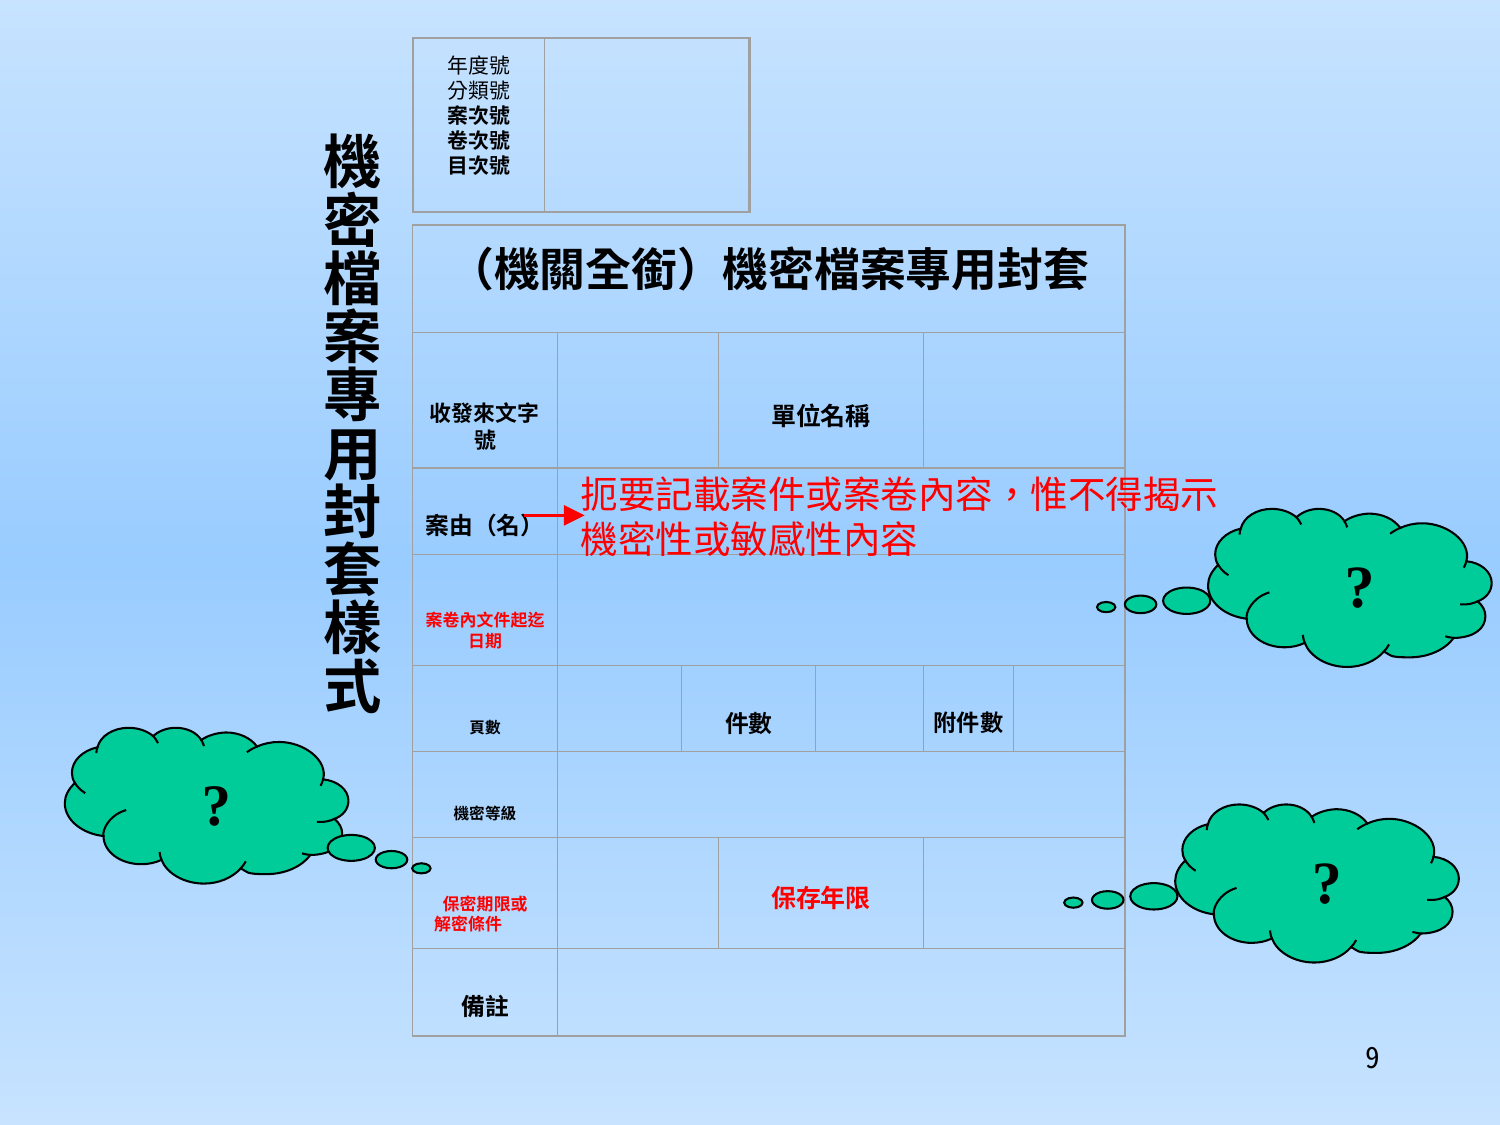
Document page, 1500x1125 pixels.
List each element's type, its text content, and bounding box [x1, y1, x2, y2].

text_box ? [1097, 601, 1116, 613]
text_box 附件數 [924, 666, 1013, 751]
text_box <編號> [1074, 1025, 1388, 1101]
text_box <編號> [1074, 1025, 1124, 1035]
text_box 保存年限 [719, 838, 923, 948]
text_box 扼要記載案件或案卷內容，惟不得揭示機密性或敏感性內容 [572, 456, 1258, 576]
text_box 單位名稱 [719, 333, 923, 456]
text_box （機關全銜）機密檔案專用封套 [413, 226, 1124, 332]
text_box 備註 [413, 949, 557, 1035]
text_box ? [375, 850, 408, 869]
text_box ? [412, 863, 431, 874]
text_box 頁數 [413, 666, 557, 751]
text_box ? [1130, 804, 1459, 963]
text_box 年度號 分類號 案次號 卷次號 目次號 [417, 39, 541, 211]
text_box 機密等級 [413, 752, 557, 837]
text_box ? [1091, 891, 1124, 909]
text_box 案卷內文件起迄日期 [413, 555, 557, 665]
text_box 收發來文字號 [413, 333, 557, 467]
text_box ? [1163, 508, 1492, 667]
text_box ? [1124, 595, 1157, 614]
text_box 件數 [683, 666, 815, 751]
text_box 機密檔案專用封套樣式 [314, 125, 401, 1013]
text_box 案由（名） [413, 469, 557, 554]
text_box ? [1064, 897, 1083, 908]
text_box ? [64, 727, 375, 884]
text_box 保密期限或 解密條件 [413, 838, 557, 948]
